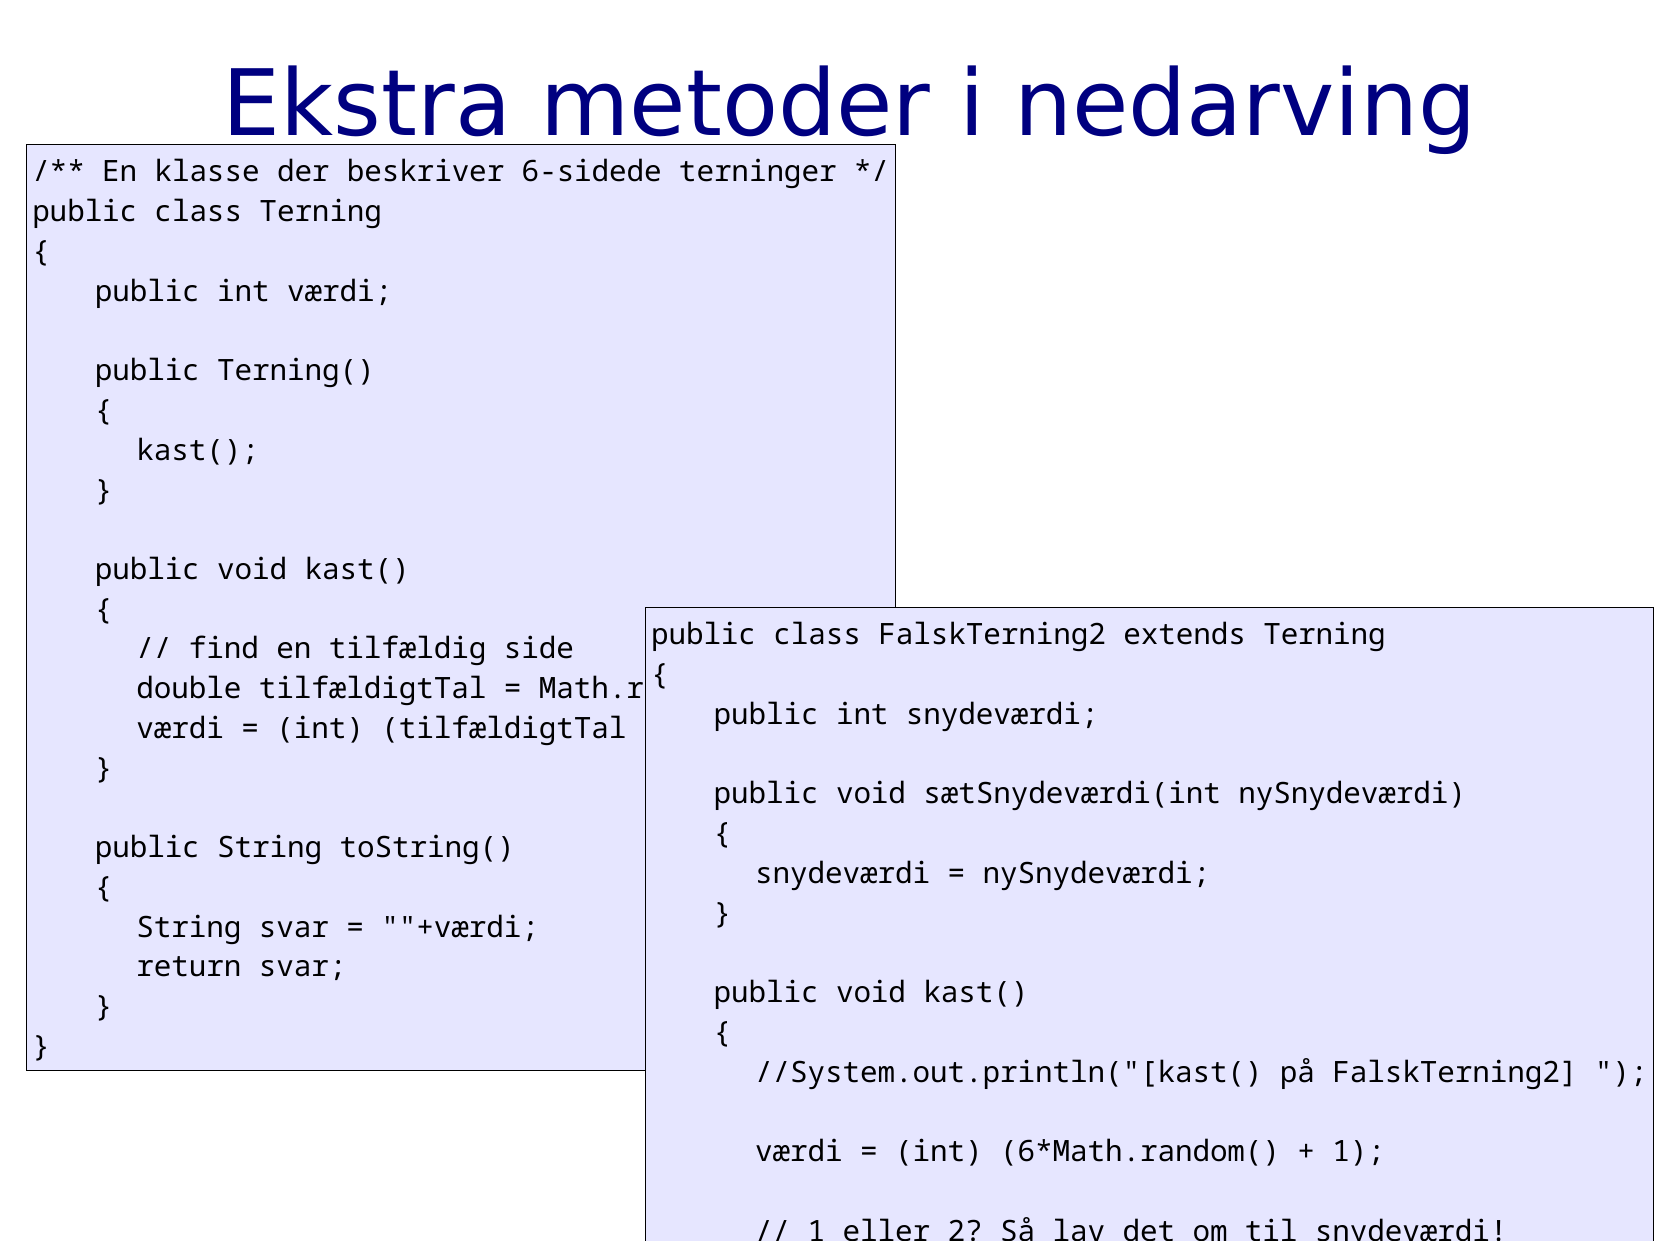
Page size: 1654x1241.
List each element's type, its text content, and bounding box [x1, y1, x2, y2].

text_box /** En klasse der beskriver 6-sidede terninger */ public class Terning { public int værdi; public Terning() { kast(); } public void kast() { // find en tilfældig side double tilfældigtTal = Math.random(); værdi = (int) (tilfældigtTal * 6 + 1); } public String toString() { String svar = ""+værdi; return svar; } } [26, 144, 896, 922]
title Ekstra metoder i nedarving [156, 0, 1534, 208]
text_box public class FalskTerning2 extends Terning { public int snydeværdi; public void sætSnydeværdi(int nySnydeværdi) { snydeværdi = nySnydeværdi; } public void kast() { //System.out.println("[kast() på FalskTerning2] "); værdi = (int) (6*Math.random() + 1); // 1 eller 2? Så lav det om til snydeværdi! if ( værdi <= 2 ) værdi = snydeværdi; } } [645, 607, 1654, 1241]
